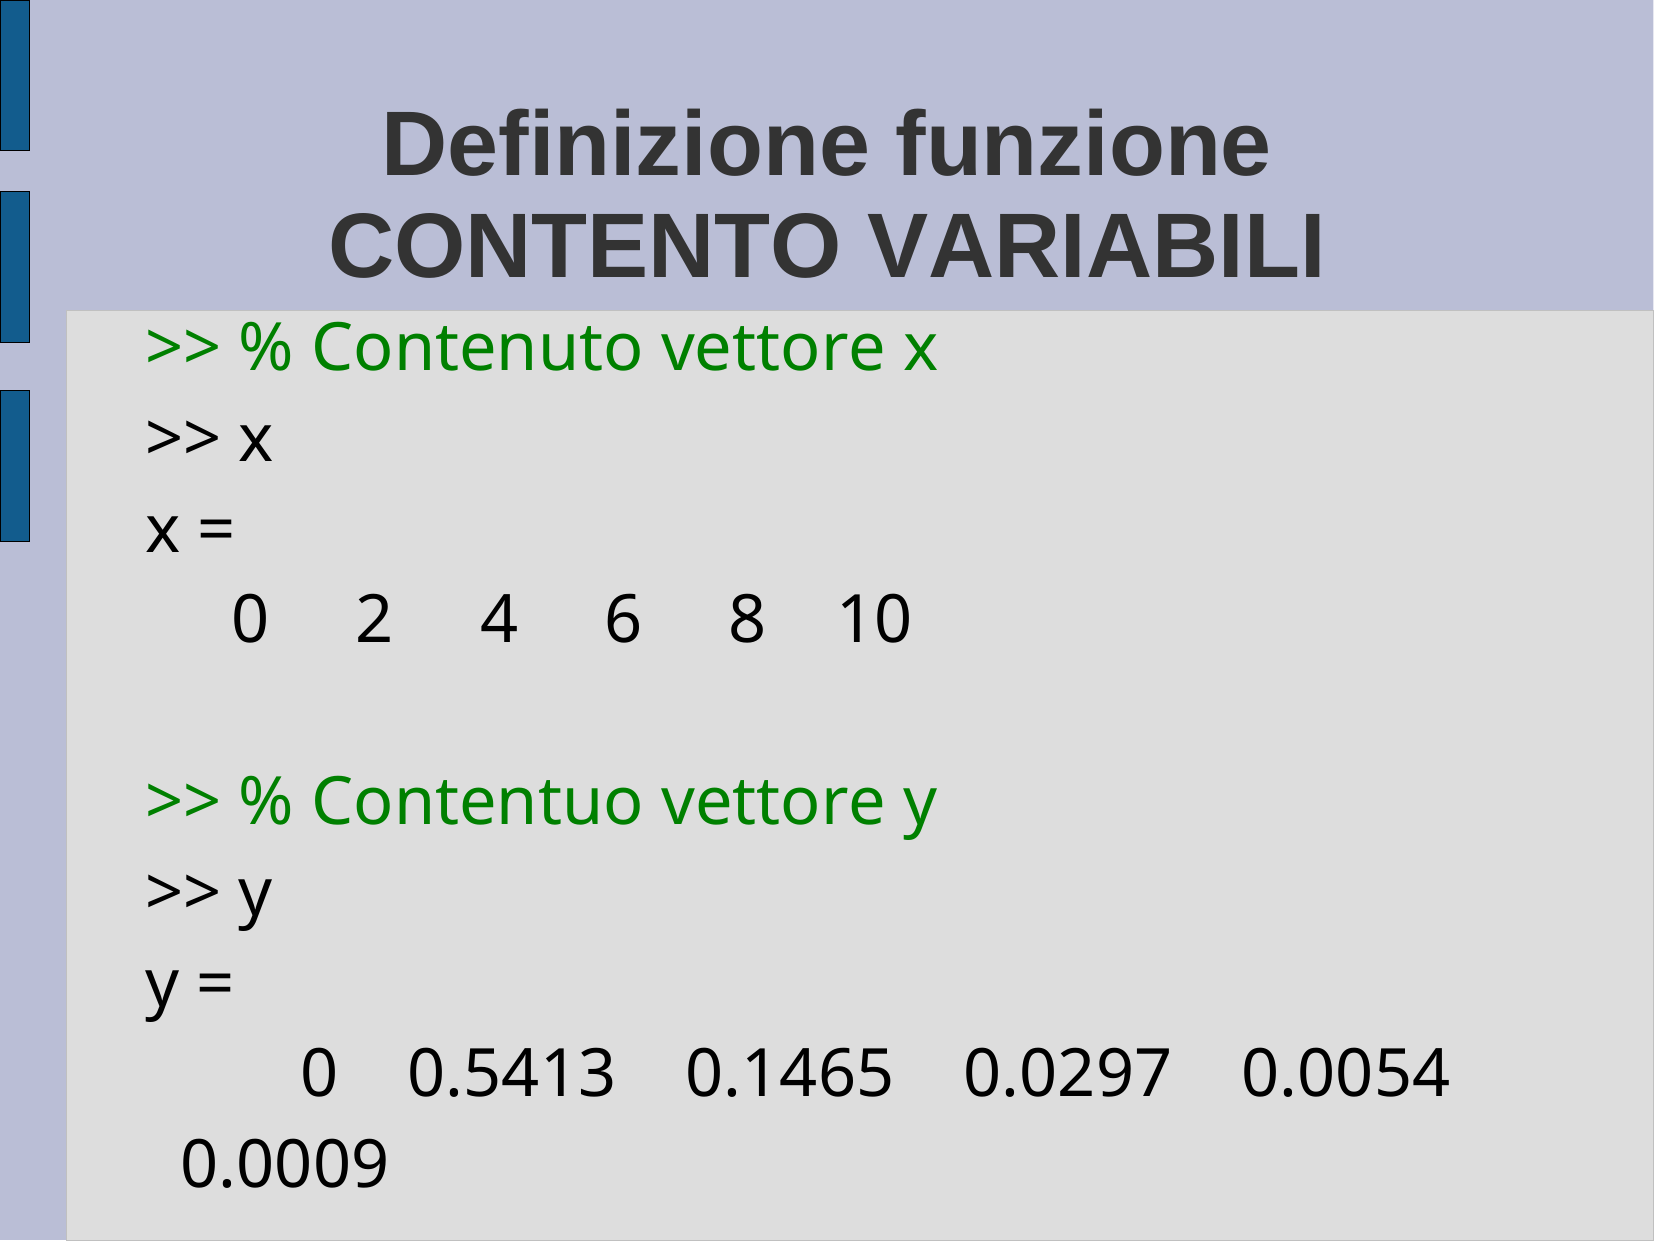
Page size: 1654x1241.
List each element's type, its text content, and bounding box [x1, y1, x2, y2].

subtitle >> % Contenuto vettore x >> x x = 0 2 4 6 8 10 >> % Contentuo vettore y >> y y = 0 0.5413 0.1465 0.0297 0.0054 0.0009 [109, 347, 1613, 1159]
title Definizione funzione CONTENTO VARIABILI [121, 92, 1534, 298]
